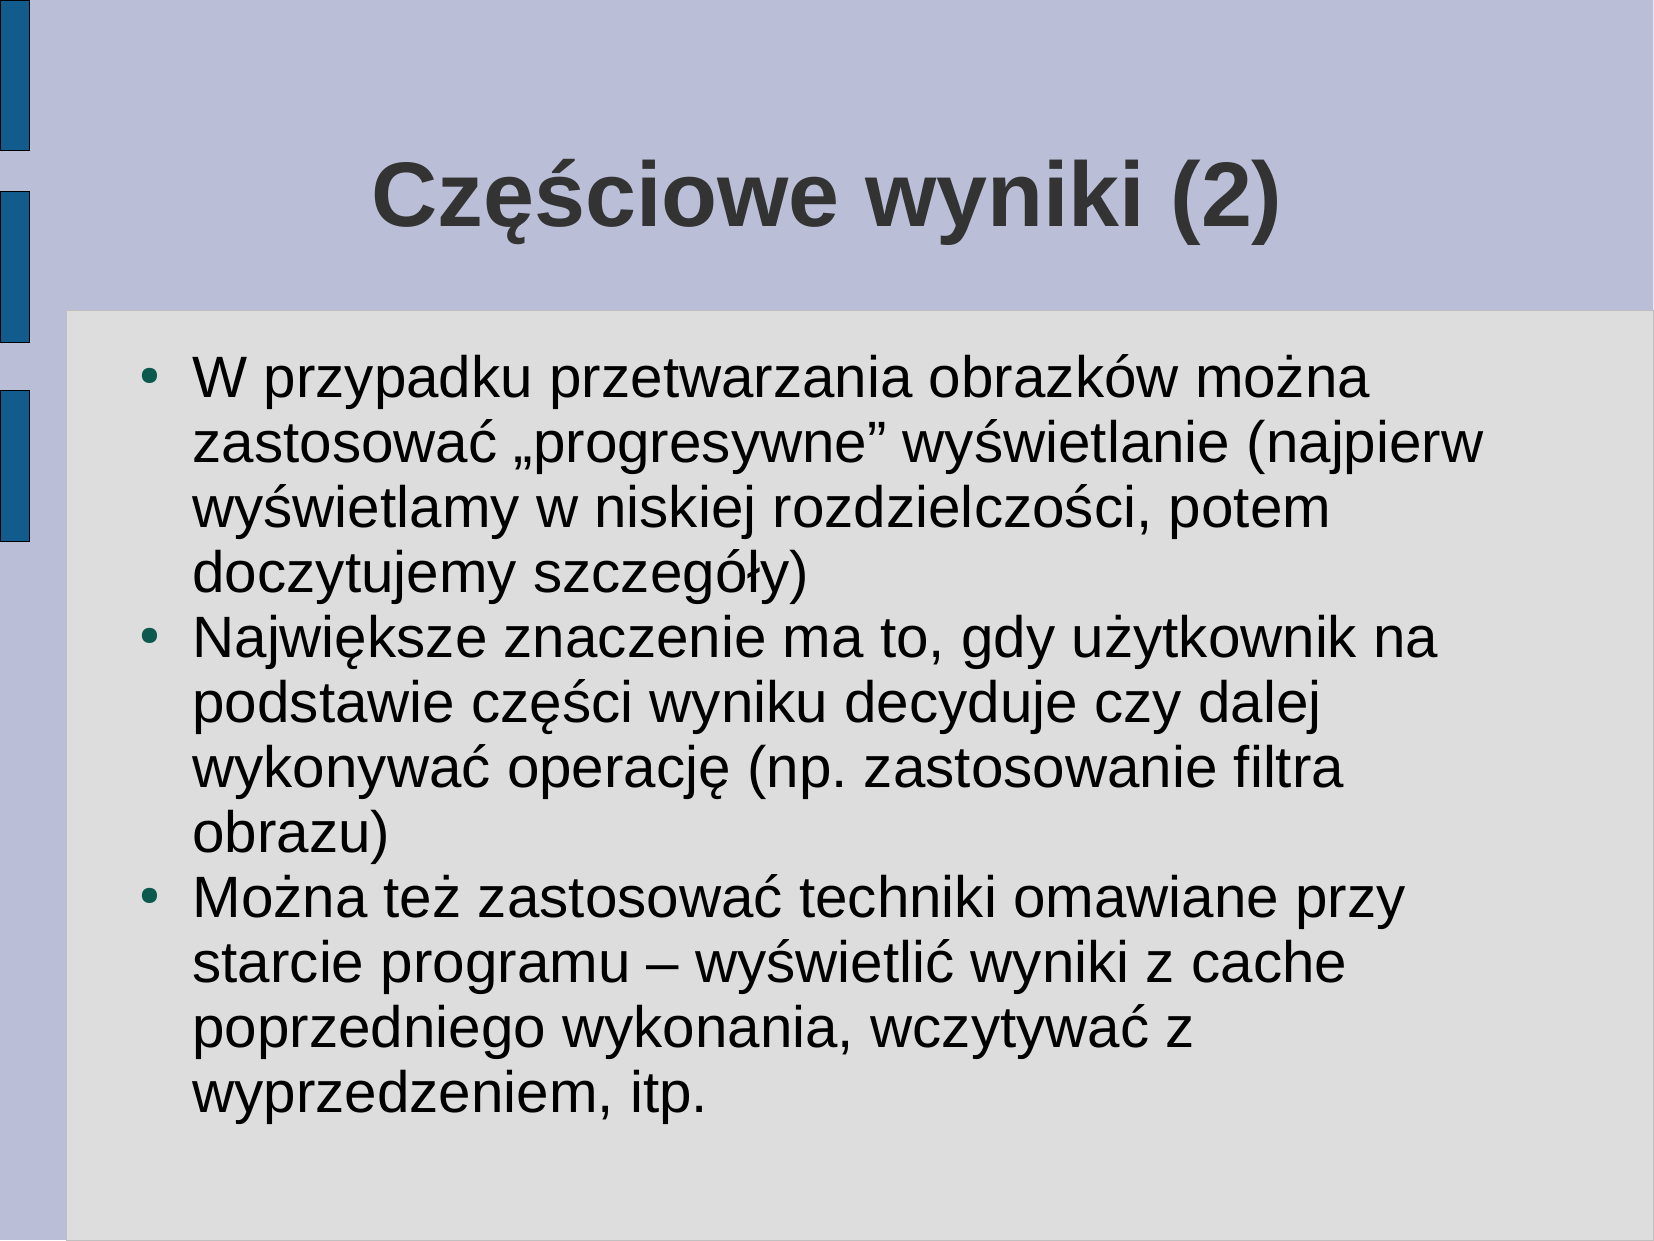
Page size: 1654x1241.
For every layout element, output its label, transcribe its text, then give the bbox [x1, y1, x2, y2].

list W przypadku przetwarzania obrazków można zastosować „progresywne” wyświetlanie (najpierw wyświetlamy w niskiej rozdzielczości, potem doczytujemy szczegóły) Największe znaczenie ma to, gdy użytkownik na podstawie części wyniku decyduje czy dalej wykonywać operację (np. zastosowanie filtra obrazu) Można też zastosować techniki omawiane przy starcie programu – wyświetlić wyniki z cache poprzedniego wykonania, wczytywać z wyprzedzeniem, itp. [121, 344, 1534, 1216]
title Częściowe wyniki (2) [121, 91, 1534, 299]
